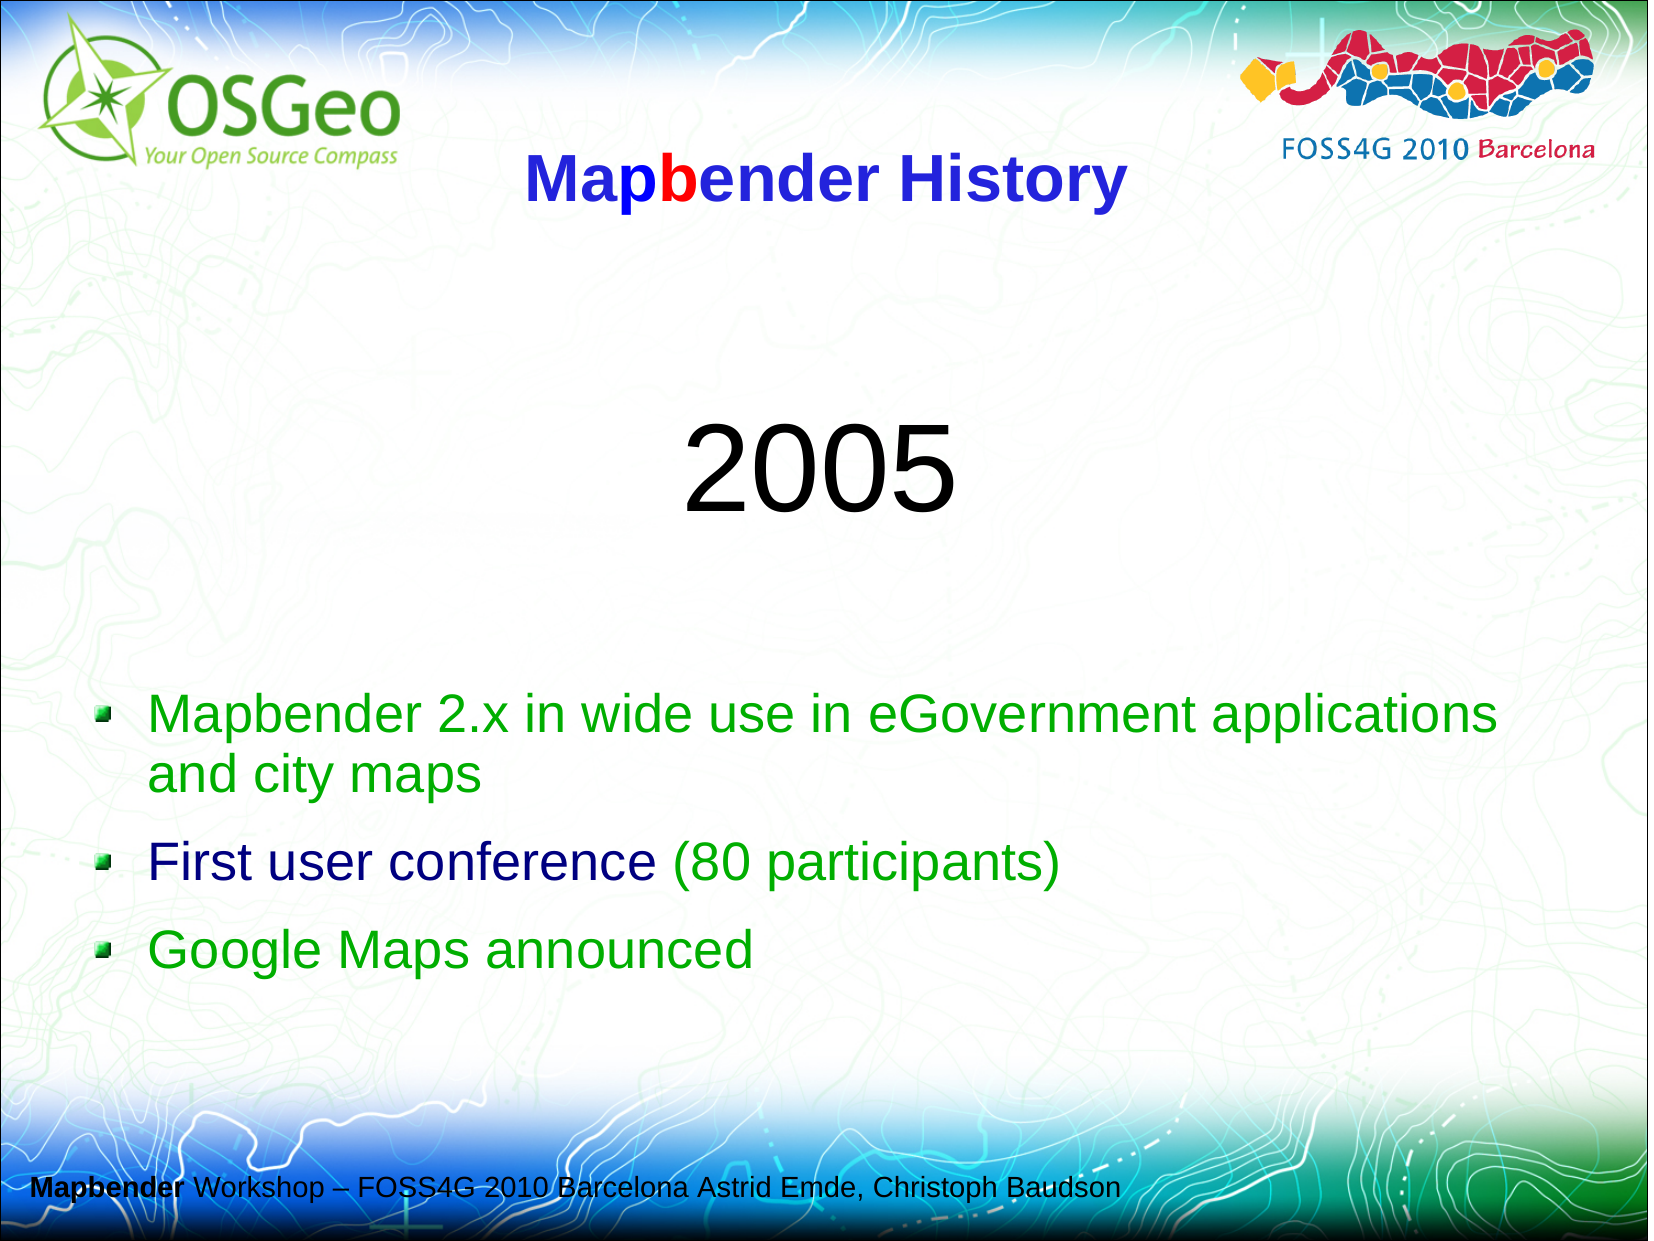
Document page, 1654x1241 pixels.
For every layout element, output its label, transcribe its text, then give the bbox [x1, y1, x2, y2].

title Mapbender History [82, 90, 1571, 266]
list Mapbender 2.x in wide use in eGovernment applications and city maps First user conference (80 participants) Google Maps announced [76, 683, 1565, 1097]
picture [1, 1, 1647, 1240]
text_box 2005 [666, 391, 975, 562]
